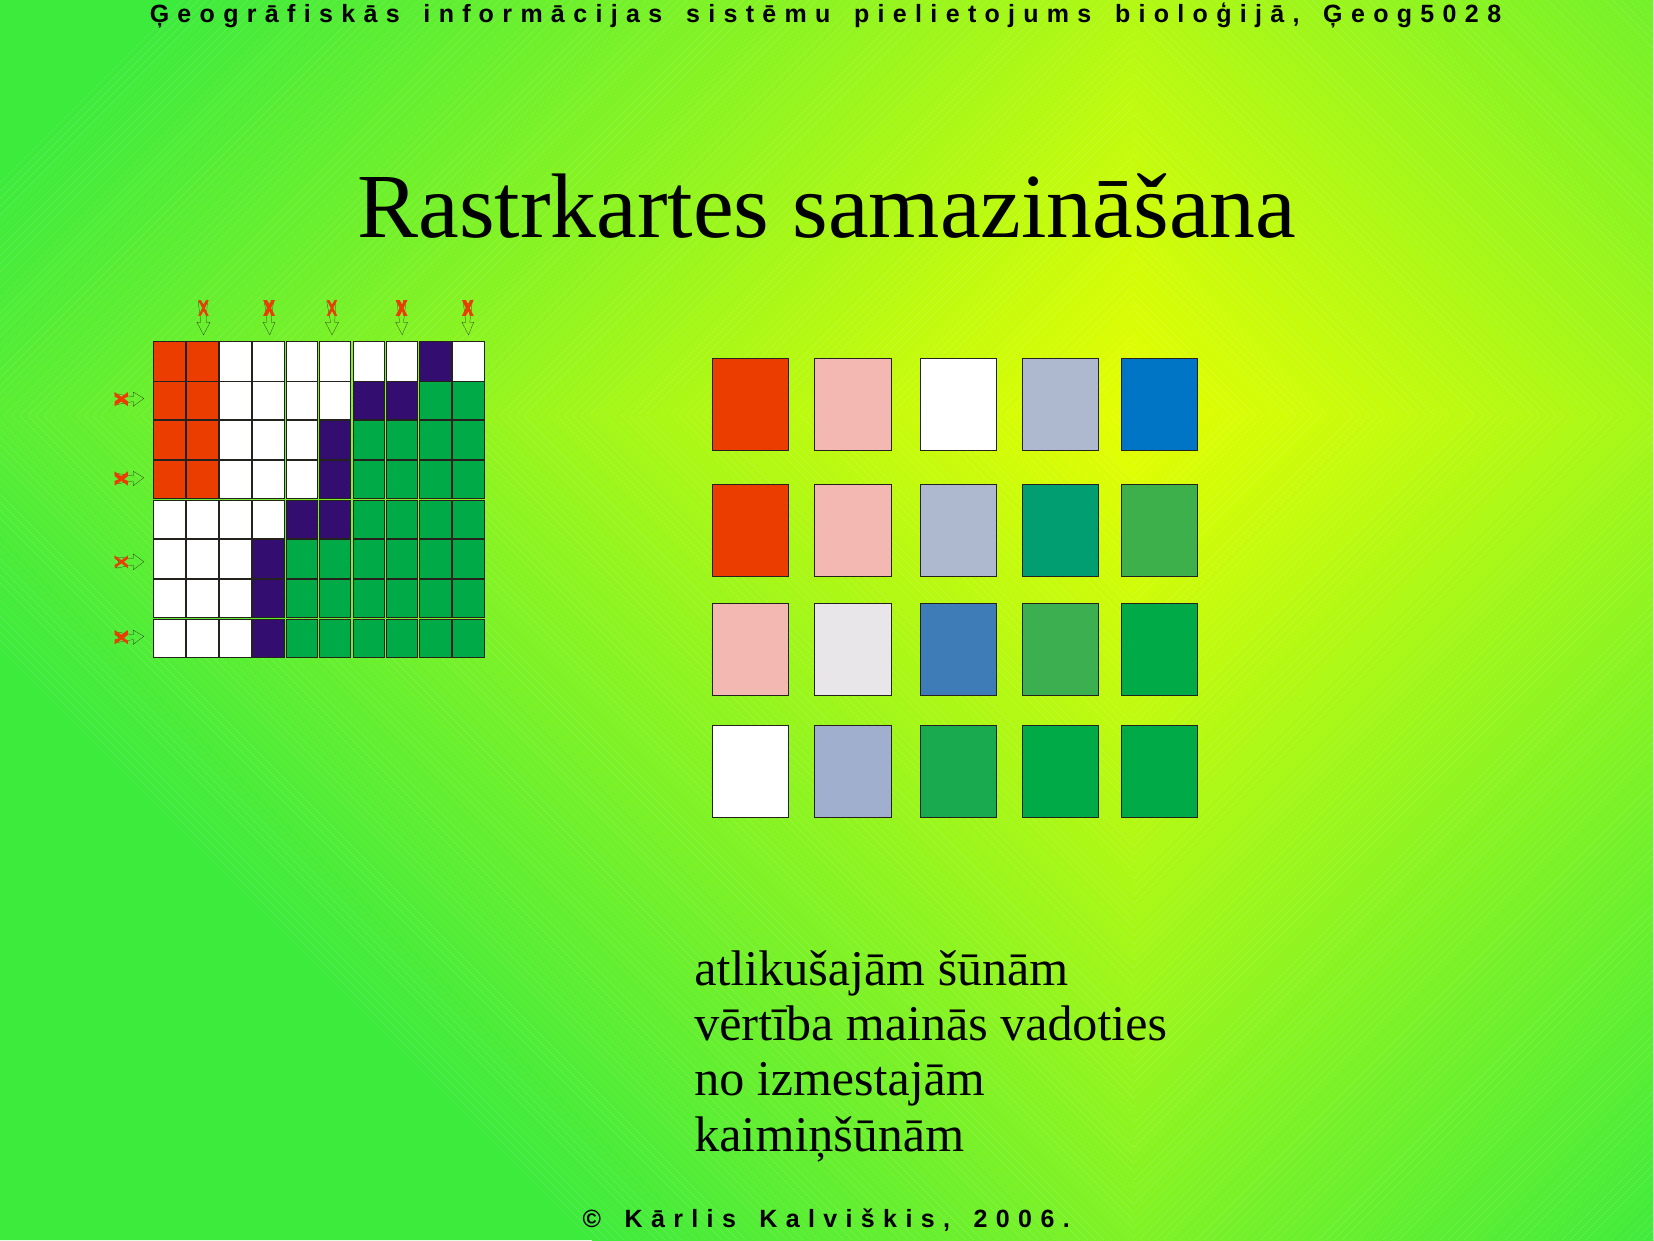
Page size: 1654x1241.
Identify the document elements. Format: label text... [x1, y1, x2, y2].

title Rastrkartes samazināšana [121, 102, 1534, 311]
picture [113, 298, 488, 661]
text_box atlikušajām šūnām vērtība mainās vadoties no izmestajām kaimiņšūnām [694, 940, 1266, 1110]
picture [708, 354, 1208, 827]
